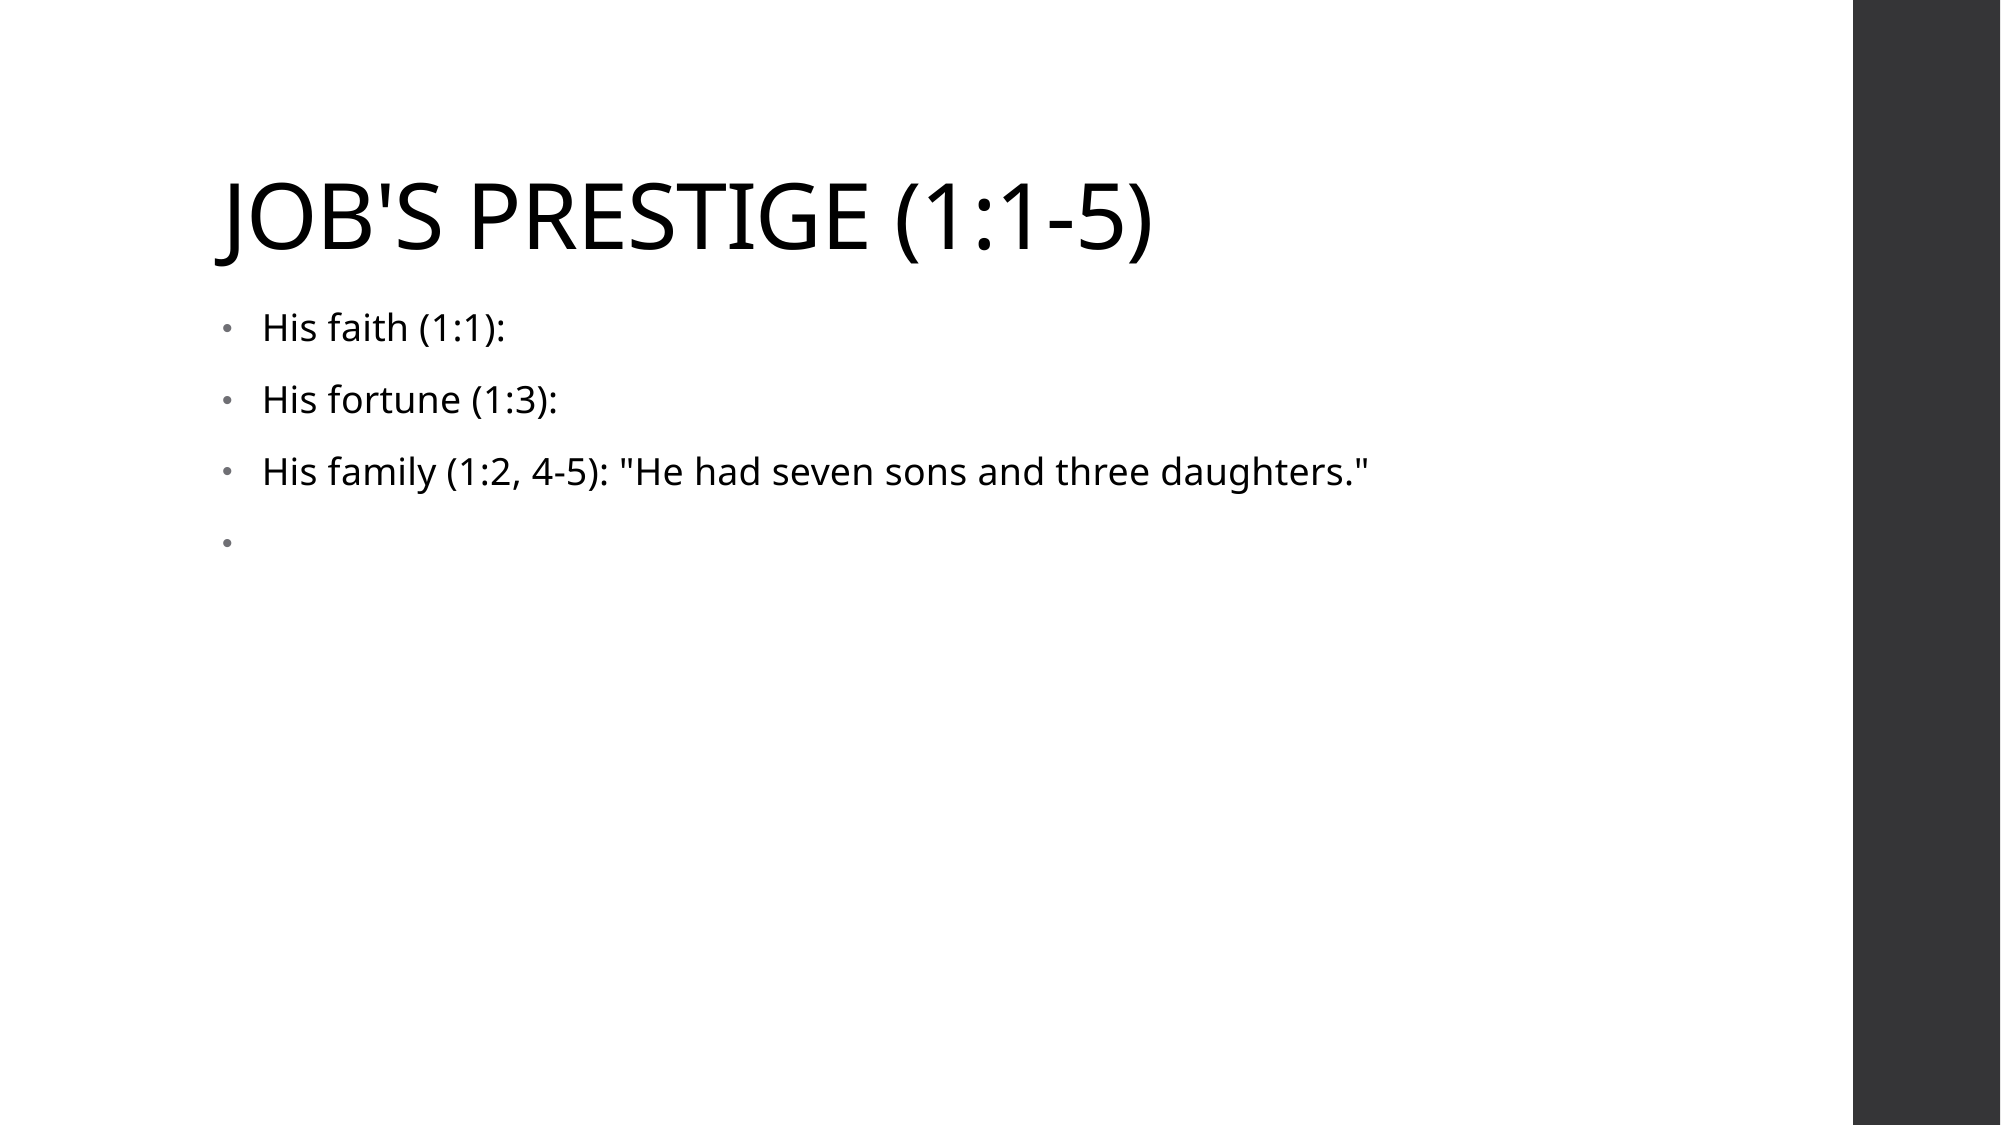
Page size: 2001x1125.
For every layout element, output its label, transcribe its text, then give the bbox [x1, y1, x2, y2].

list His faith (1:1): His fortune (1:3): His family (1:2, 4-5): "He had seven sons and three daughters." [206, 299, 1617, 1014]
title JOB'S PRESTIGE (1:1-5) [206, 60, 1797, 278]
